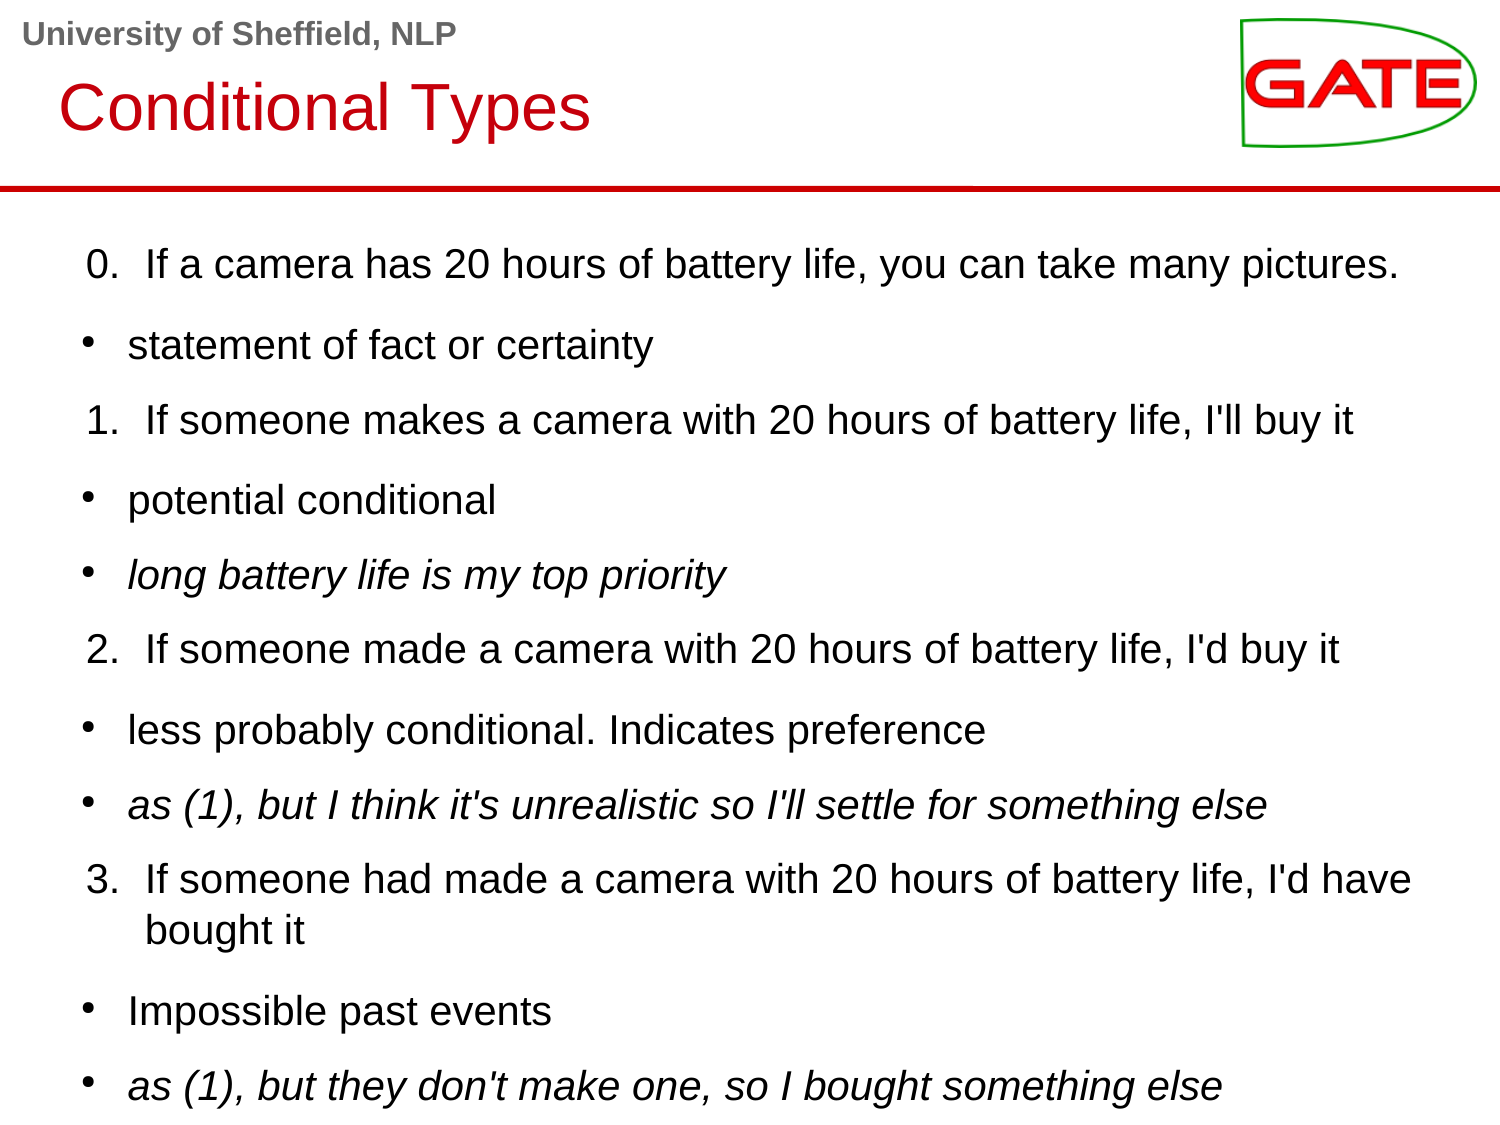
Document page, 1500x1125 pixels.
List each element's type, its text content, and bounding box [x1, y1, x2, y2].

list If a camera has 20 hours of battery life, you can take many pictures. statement of fact or certainty If someone makes a camera with 20 hours of battery life, I'll buy it potential conditional long battery life is my top priority If someone made a camera with 20 hours of battery life, I'd buy it less probably conditional. Indicates preference as (1), but I think it's unrealistic so I'll settle for something else If someone had made a camera with 20 hours of battery life, I'd have bought it Impossible past events as (1), but they don't make one, so I bought something else [29, 236, 1477, 1052]
picture [1240, 18, 1477, 148]
title Conditional Types [59, 19, 1298, 198]
